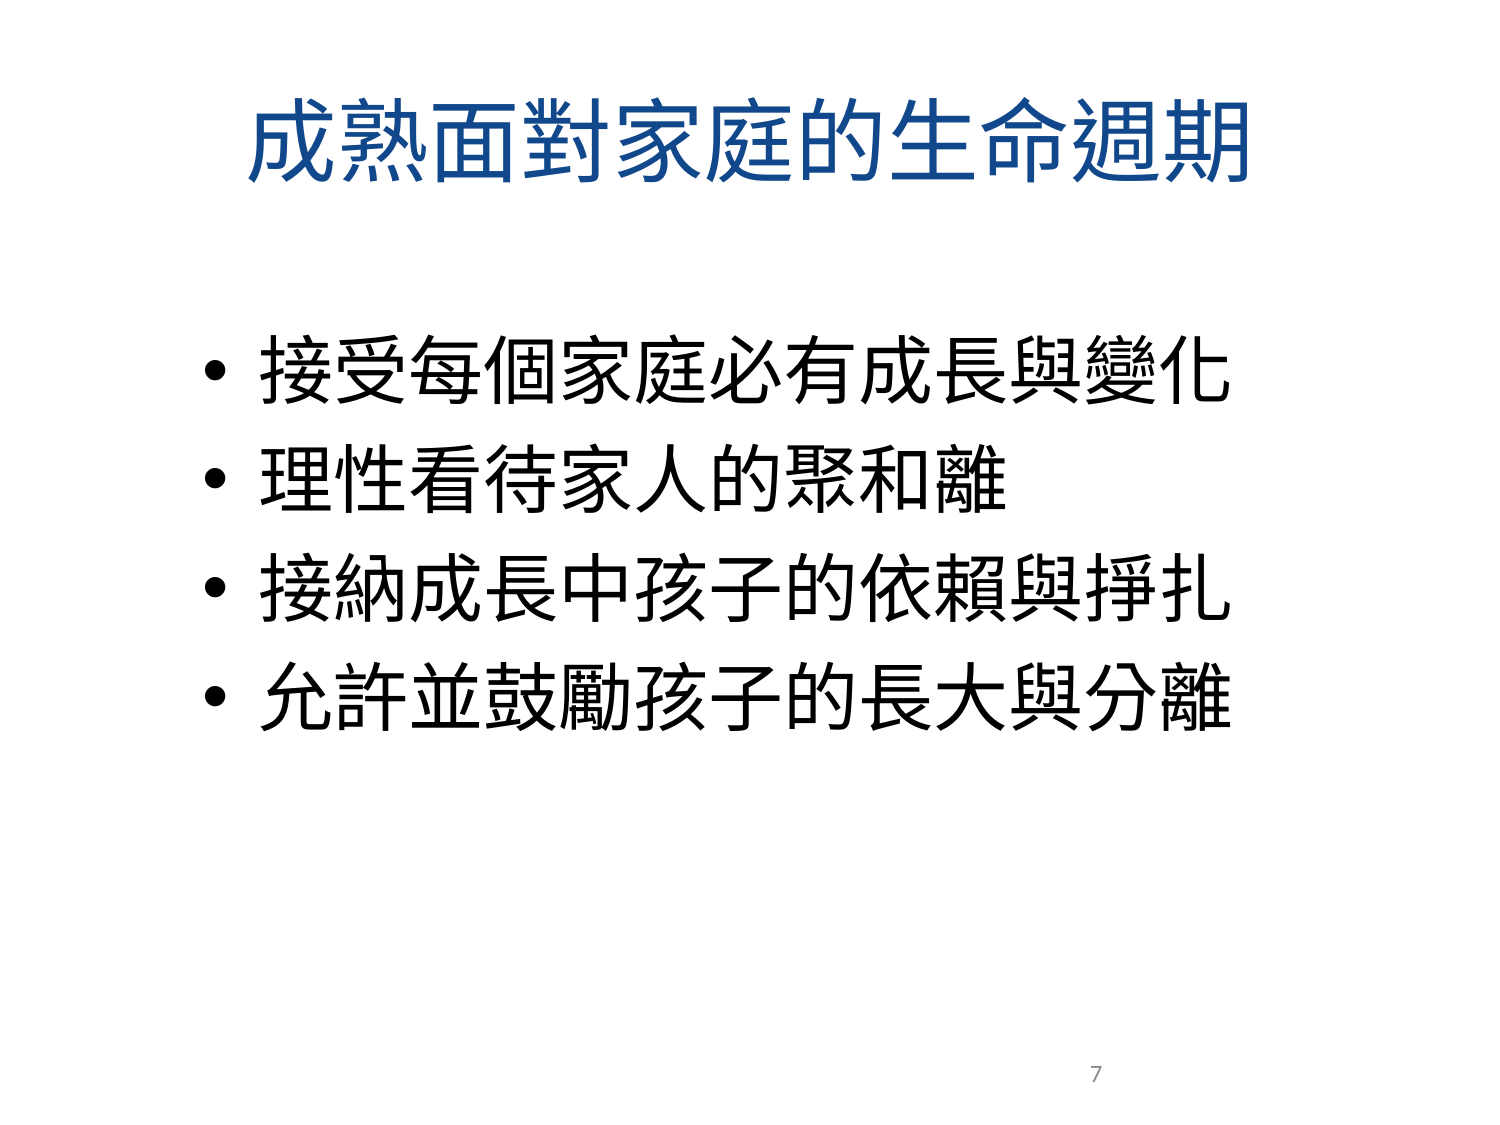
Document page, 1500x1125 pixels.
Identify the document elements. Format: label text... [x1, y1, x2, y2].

title 成熟面對家庭的生命週期 [75, 45, 1426, 233]
text_box [1074, 1042, 1426, 1103]
list 接受每個家庭必有成長與變化 理性看待家人的聚和離 接納成長中孩子的依賴與掙扎 允許並鼓勵孩子的長大與分離 [187, 316, 1426, 1038]
